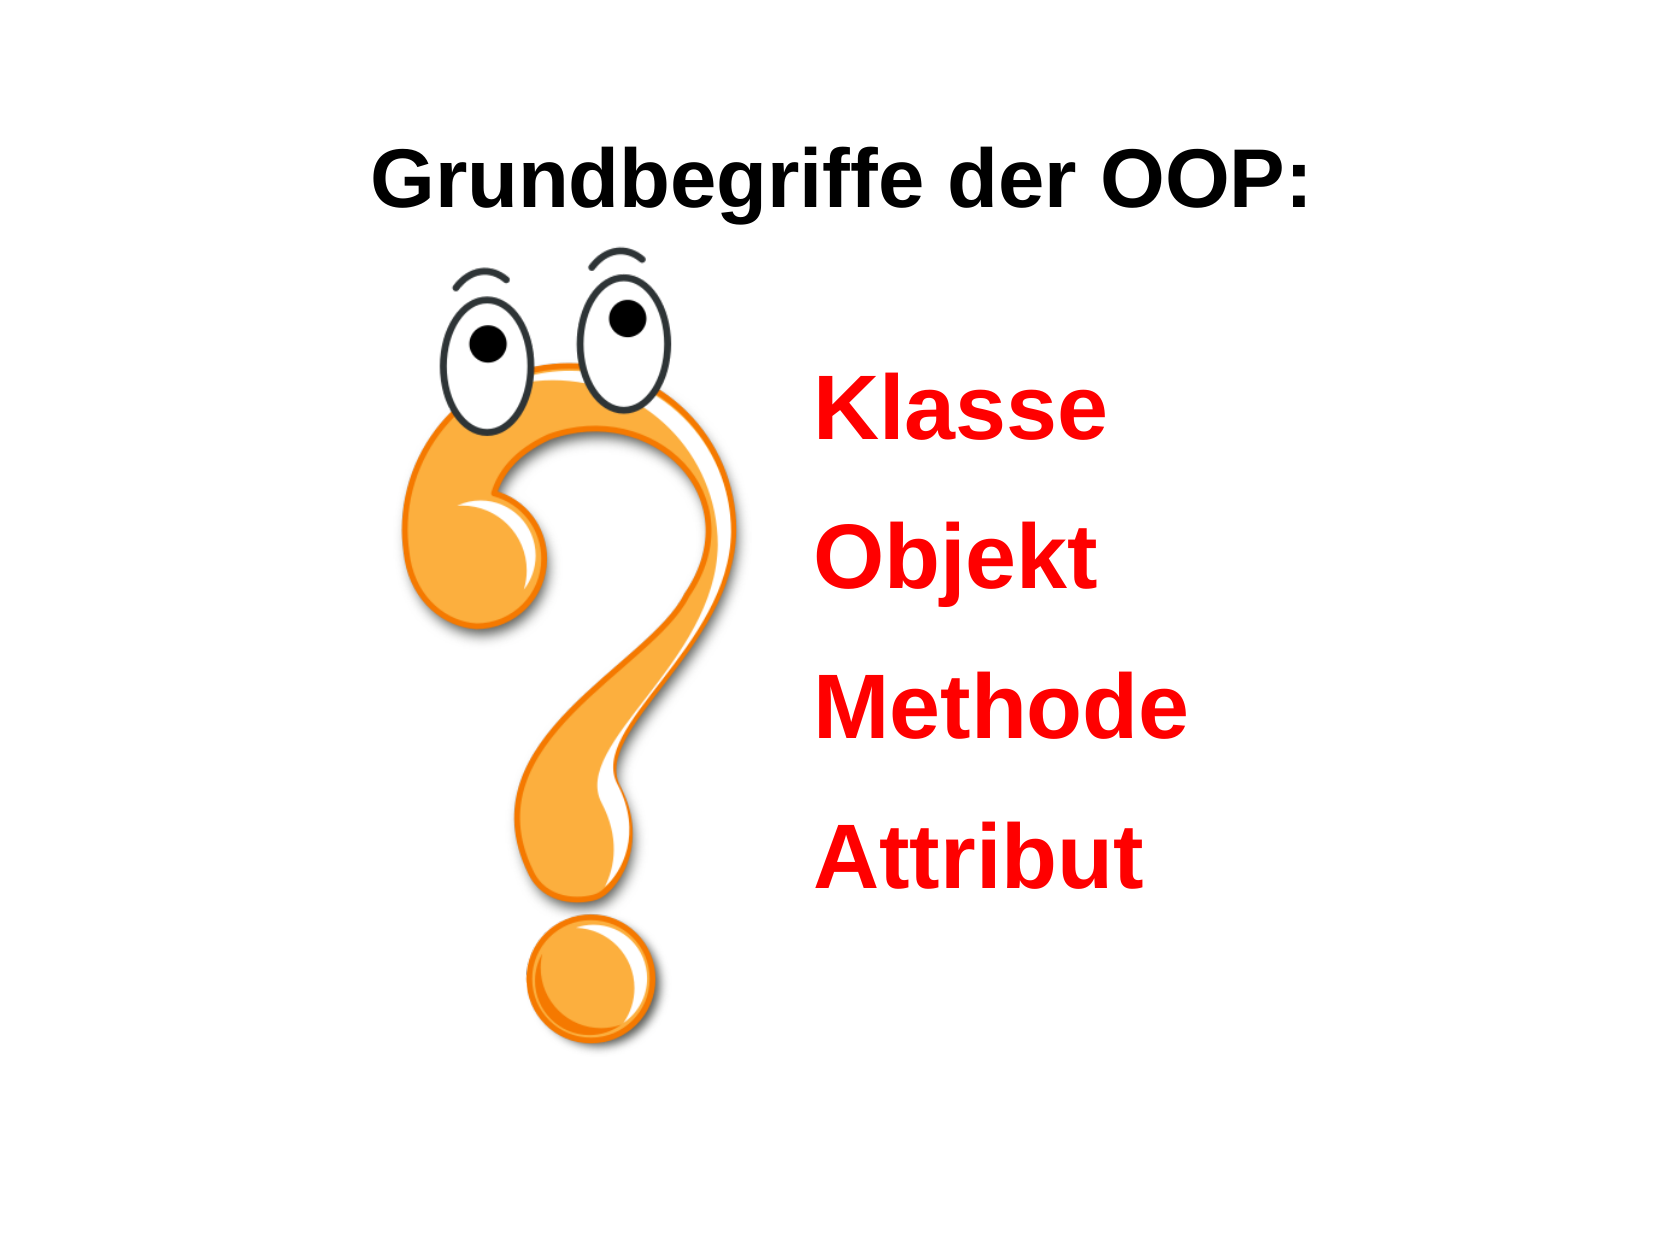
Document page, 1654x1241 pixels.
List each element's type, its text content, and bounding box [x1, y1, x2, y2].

picture [88, 236, 1052, 1076]
text_box Grundbegriffe der OOP: Klasse Objekt Methode Attribut [355, 124, 1329, 916]
